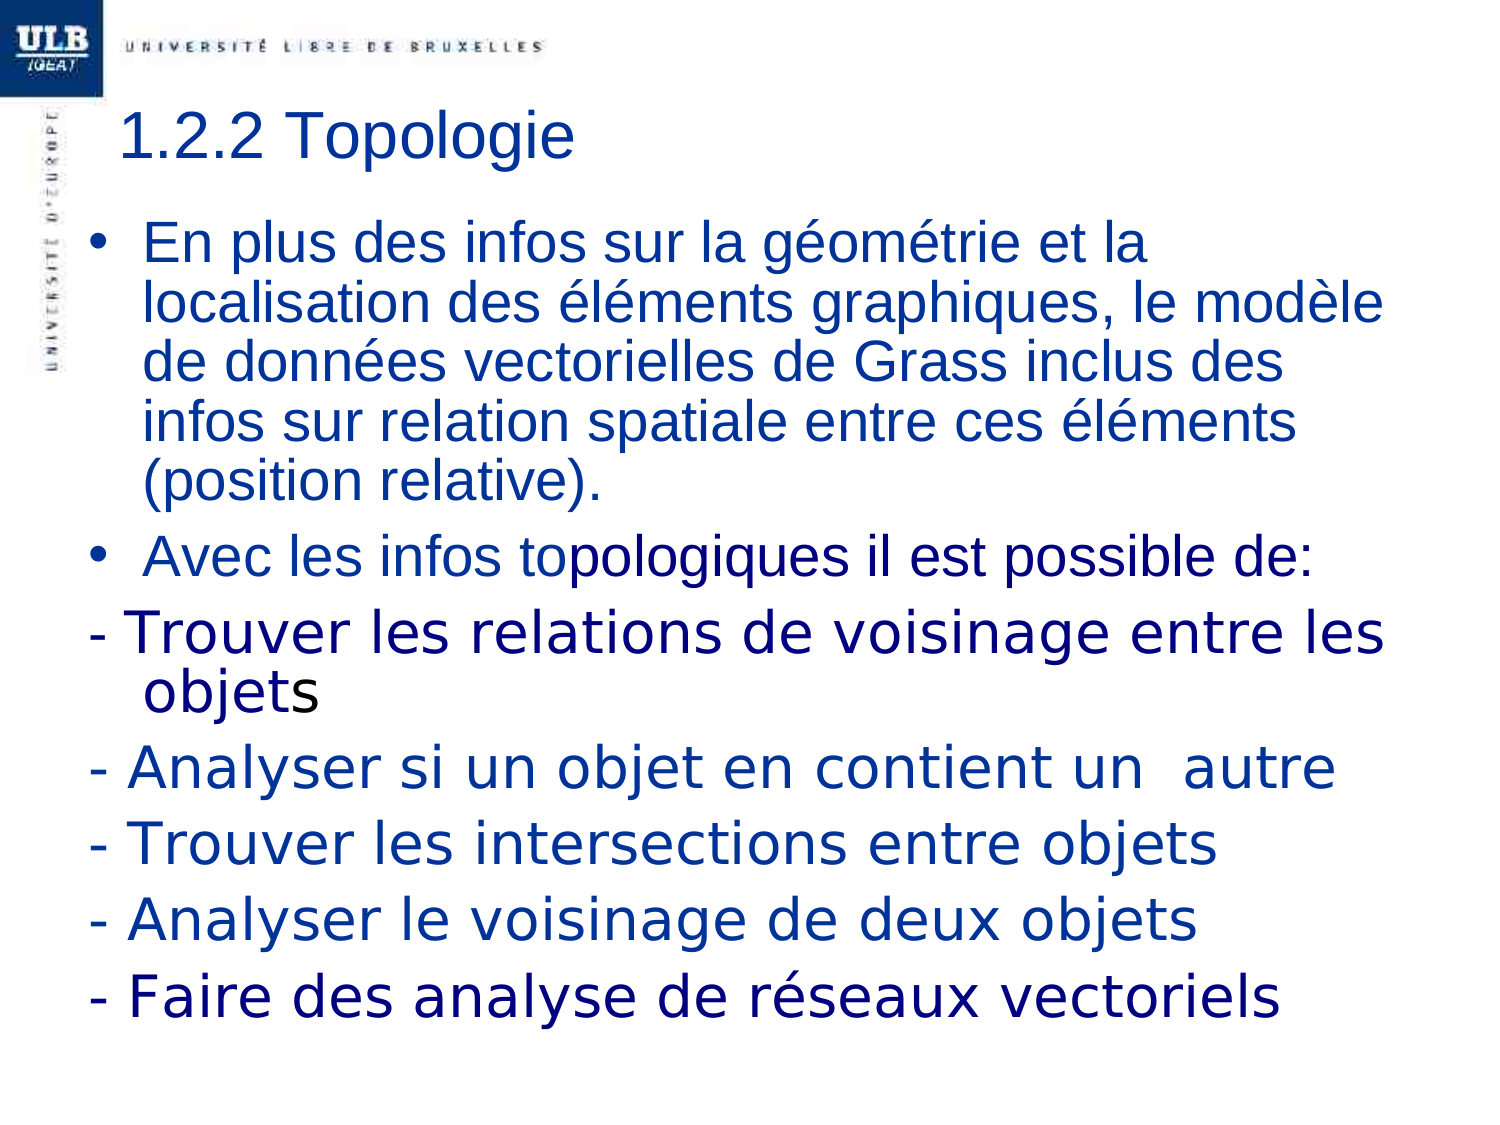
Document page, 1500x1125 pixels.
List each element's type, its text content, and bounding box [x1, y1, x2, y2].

picture [0, 0, 1500, 1125]
text_box En plus des infos sur la géométrie et la localisation des éléments graphiques, le modèle de données vectorielles de Grass inclus des infos sur relation spatiale entre ces éléments (position relative). Avec les infos topologiques il est possible de: - Trouver les relations de voisinage entre les objets - Analyser si un objet en contient un autre - Trouver les intersections entre objets - Analyser le voisinage de deux objets - Faire des analyse de réseaux vectoriels [88, 206, 1425, 991]
title 1.2.2 Topologie [118, 28, 1424, 206]
